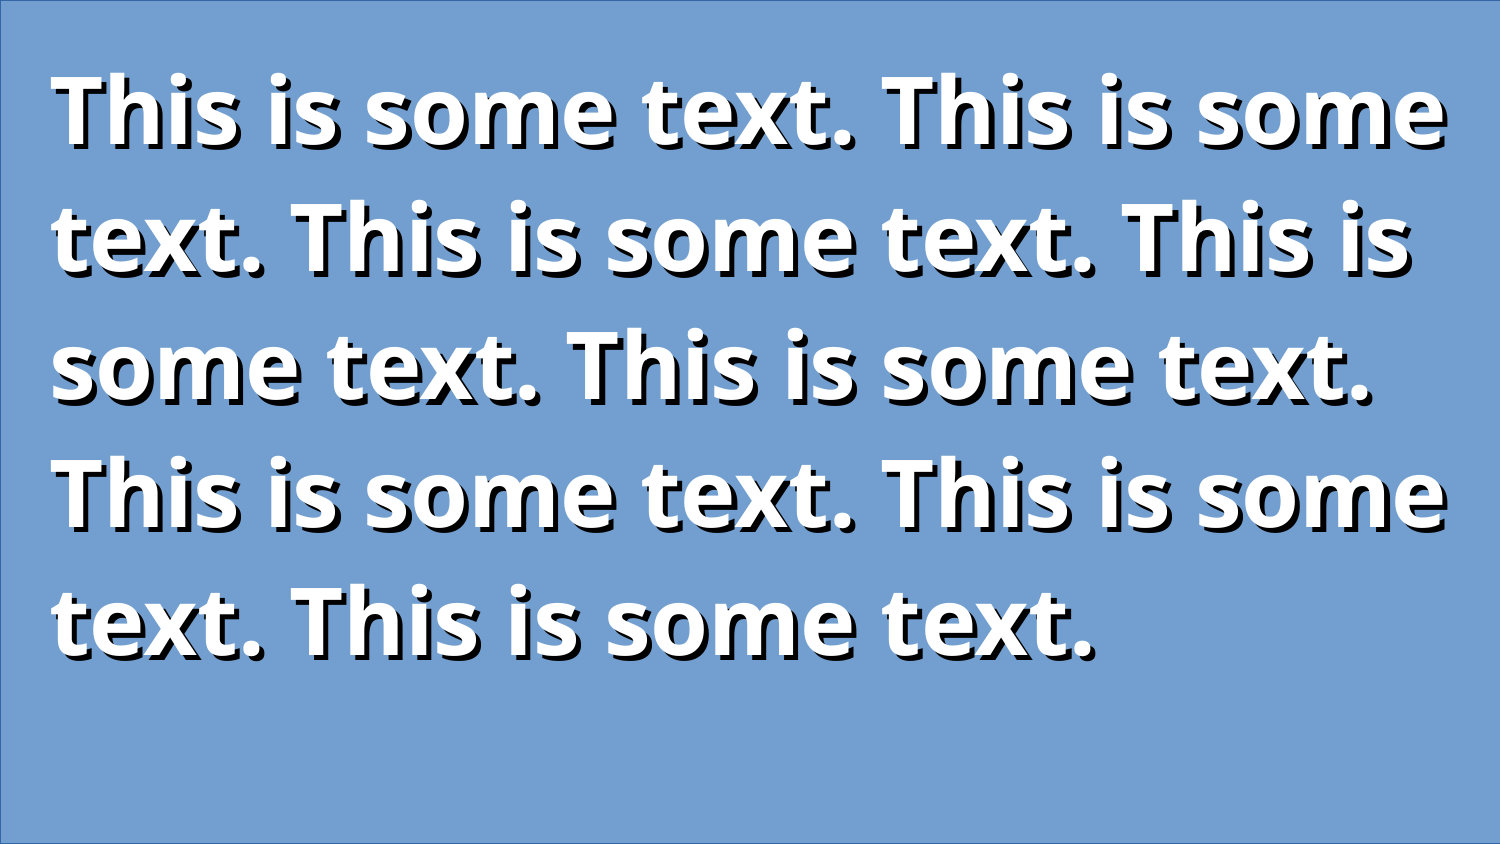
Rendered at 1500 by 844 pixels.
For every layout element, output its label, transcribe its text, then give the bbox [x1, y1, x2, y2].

text_box This is some text. This is some text. This is some text. This is some text. This is some text. This is some text. This is some text. This is some text. [49, 43, 1451, 800]
